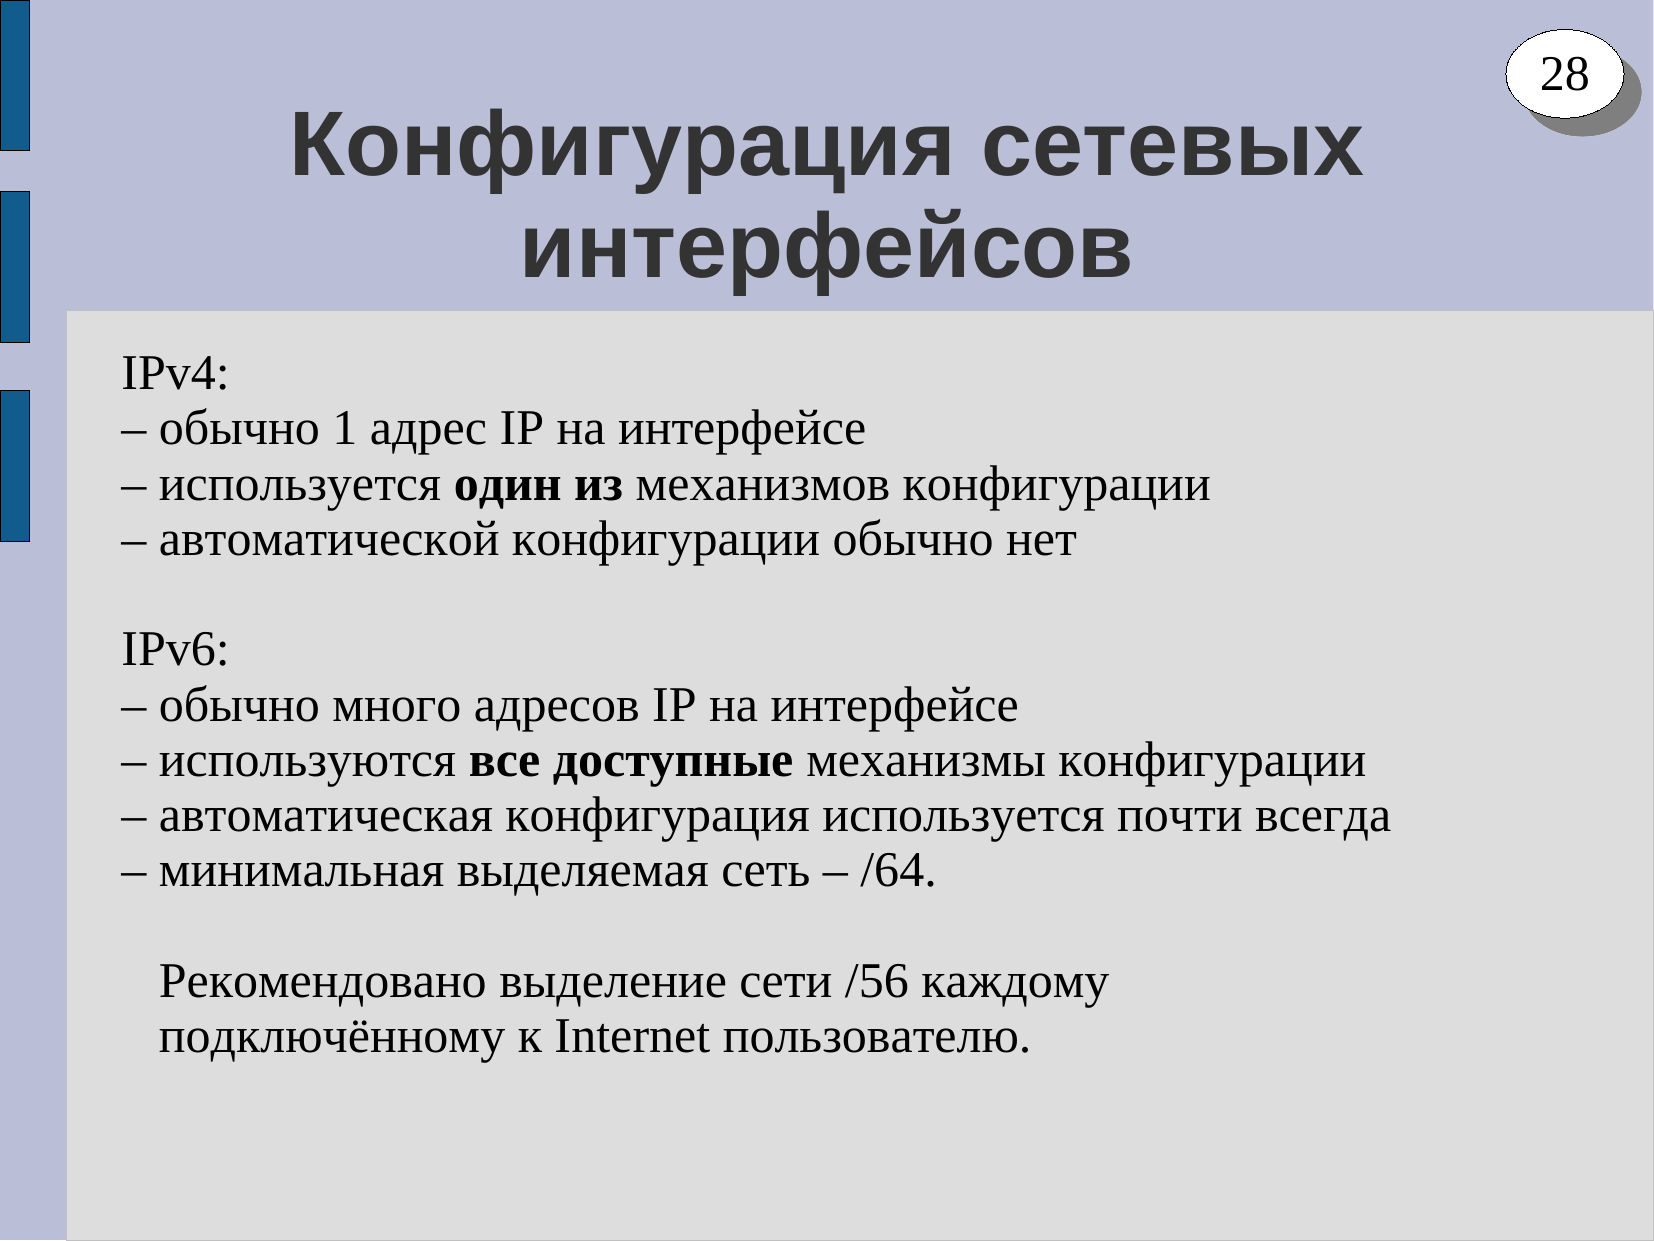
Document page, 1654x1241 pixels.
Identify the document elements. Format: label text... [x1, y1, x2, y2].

text_box IPv4: – обычно 1 адрес IP на интерфейсе – используется один из механизмов конфигурации – автоматической конфигурации обычно нет IPv6: – обычно много адресов IP на интерфейсе – используются все доступные механизмы конфигурации – автоматическая конфигурация используется почти всегда – минимальная выделяемая сеть – /64. Рекомендовано выделение сети /56 каждому подключённому к Internet пользователю. [121, 344, 1534, 1211]
text_box 28 [1505, 29, 1625, 119]
title Конфигурация сетевых интерфейсов [121, 91, 1534, 299]
